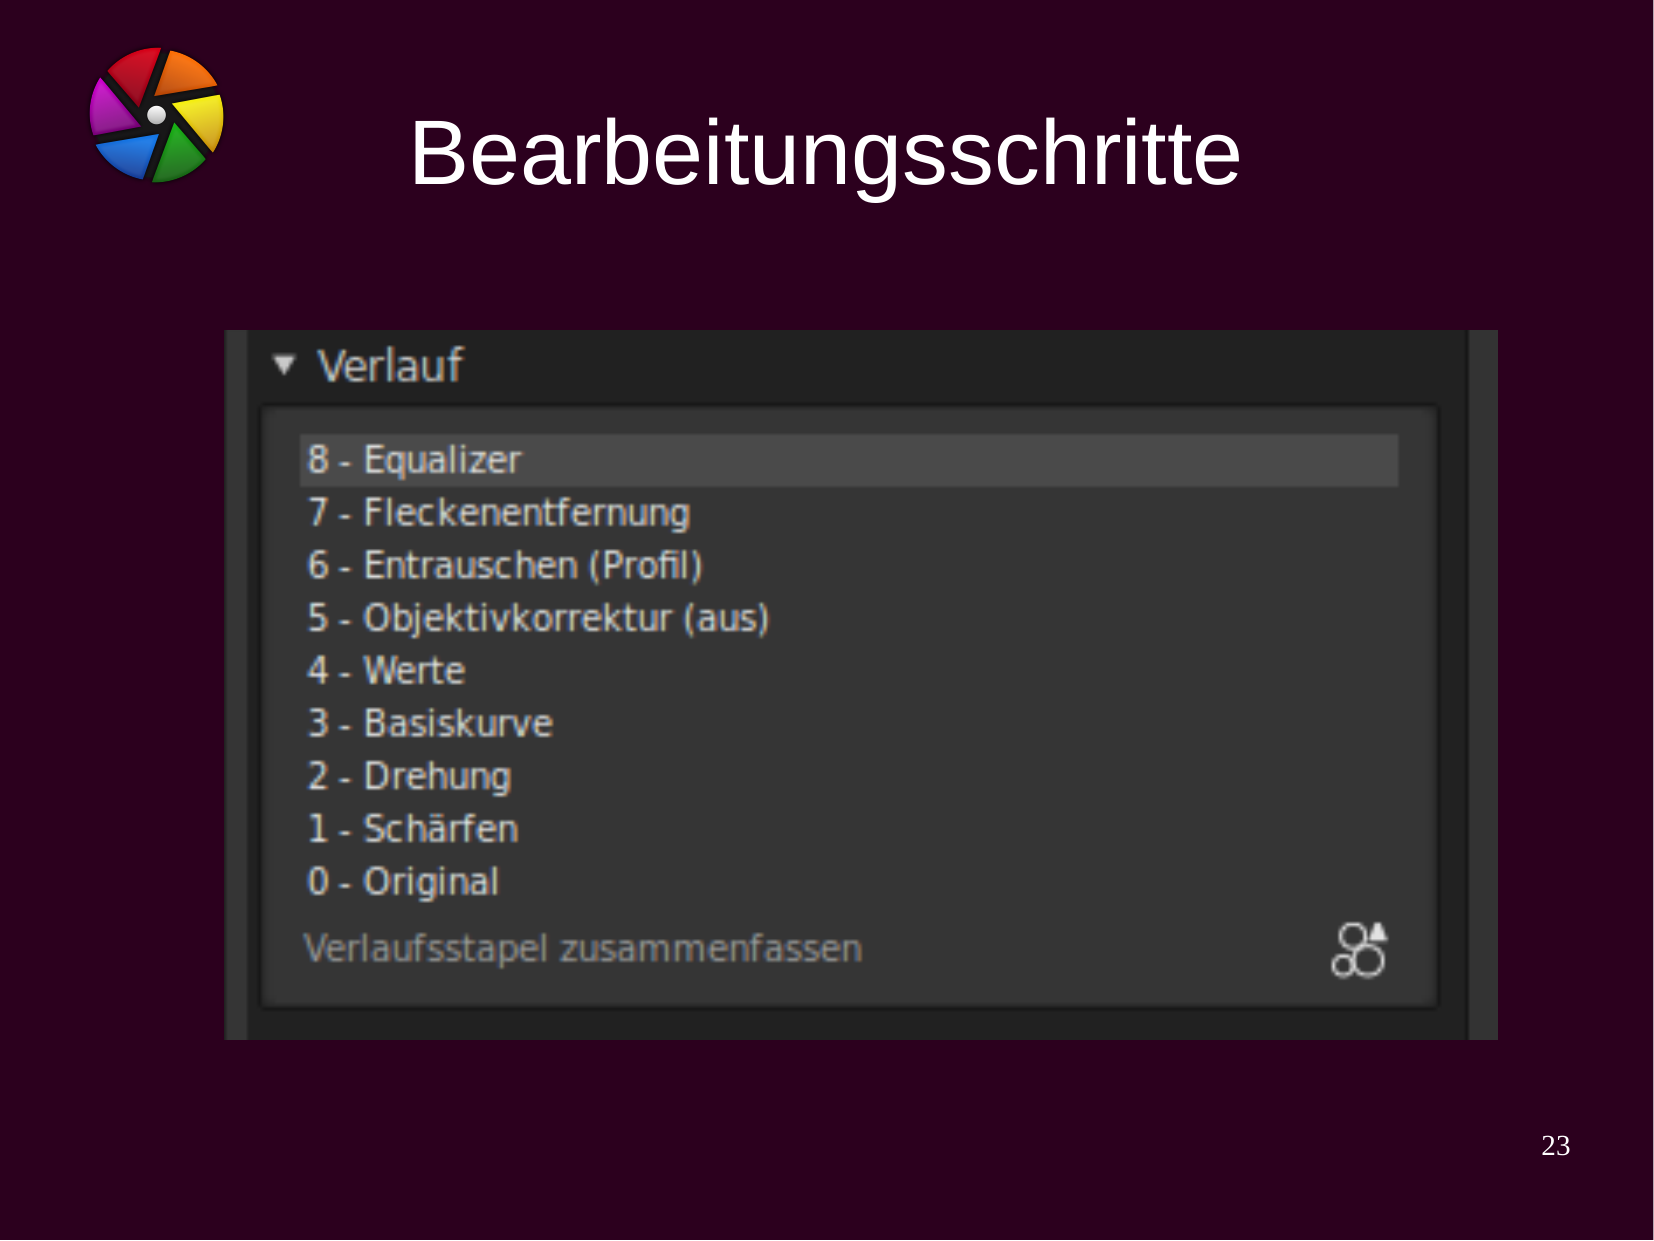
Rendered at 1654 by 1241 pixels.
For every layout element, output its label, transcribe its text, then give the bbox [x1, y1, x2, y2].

picture [82, 41, 231, 49]
picture [224, 330, 1498, 1040]
title Bearbeitungsschritte [82, 49, 1571, 257]
